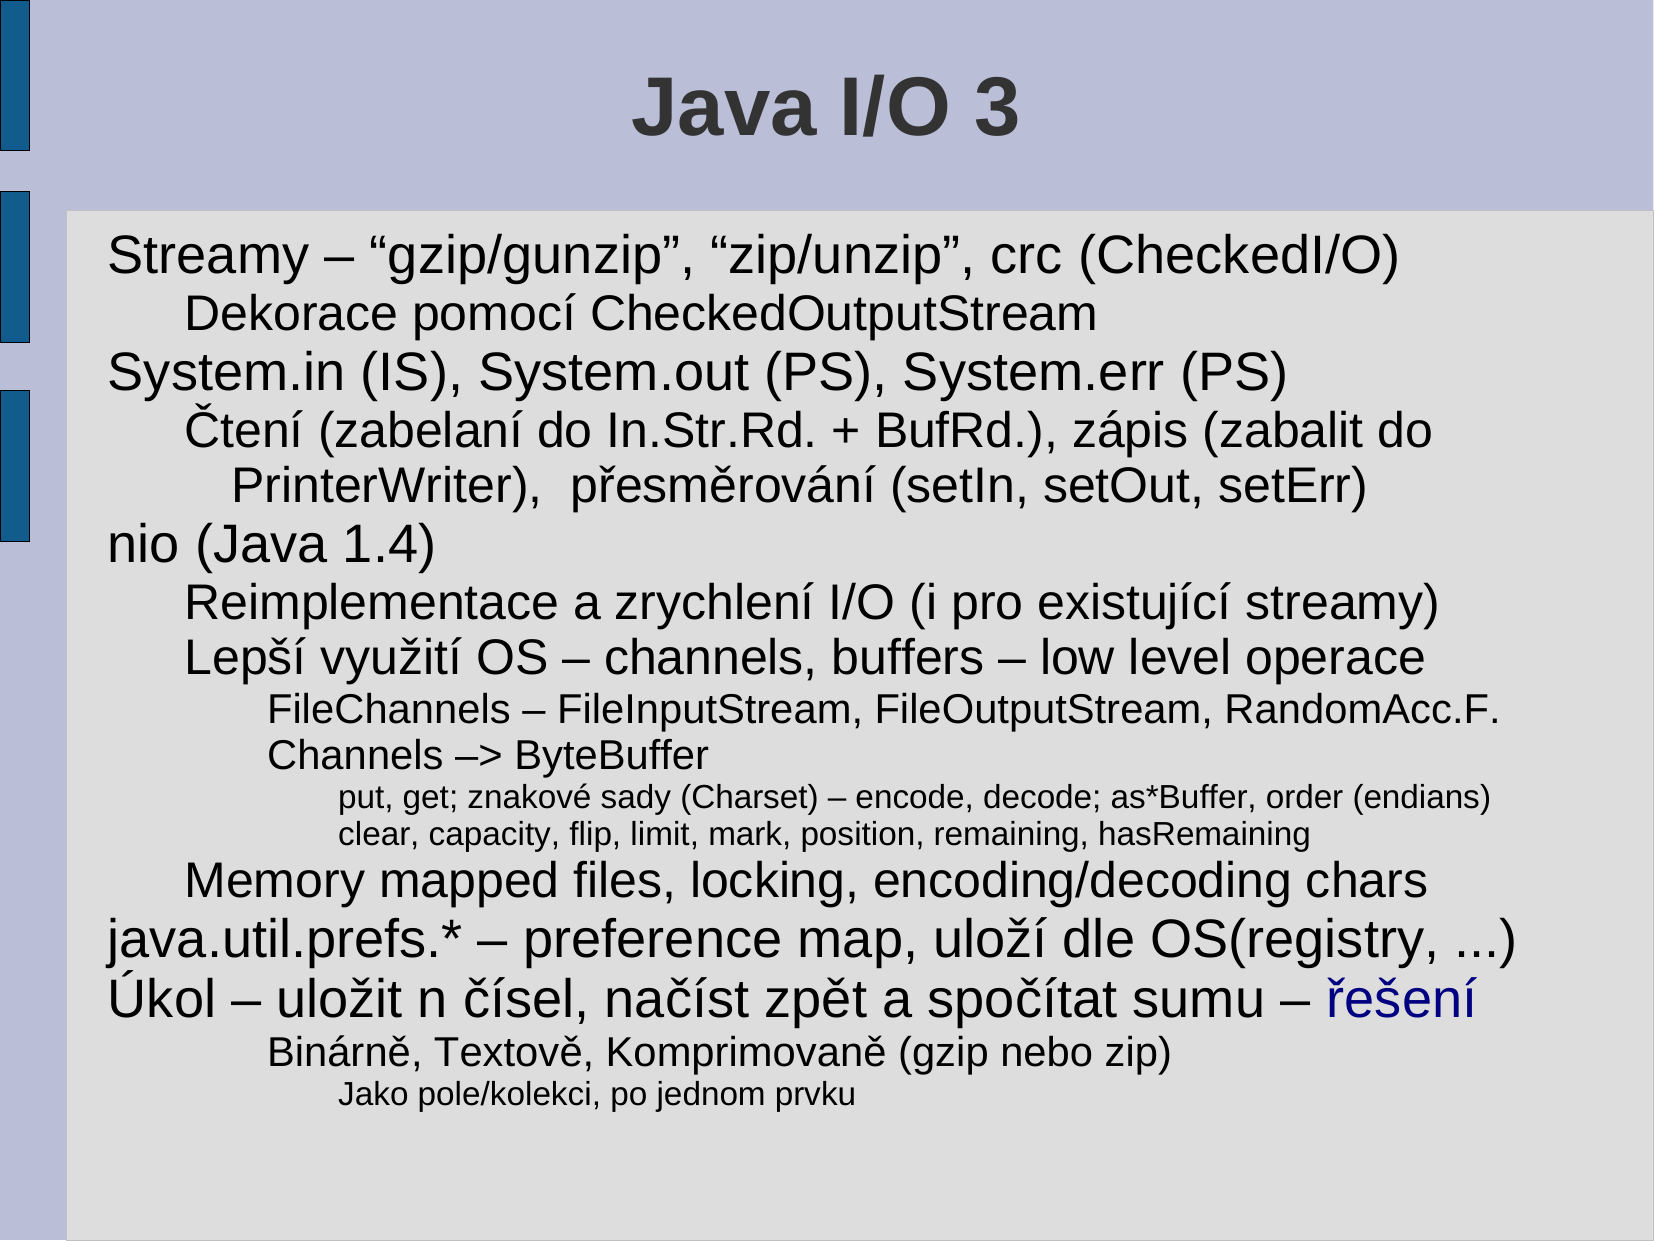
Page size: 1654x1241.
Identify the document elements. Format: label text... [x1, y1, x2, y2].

title Java I/O 3 [120, 17, 1533, 196]
list Streamy – “gzip/gunzip”, “zip/unzip”, crc (CheckedI/O) Dekorace pomocí CheckedOutputStream System.in (IS), System.out (PS), System.err (PS) Čtení (zabelaní do In.Str.Rd. + BufRd.), zápis (zabalit do PrinterWriter), přesměrování (setIn, setOut, setErr) nio (Java 1.4) Reimplementace a zrychlení I/O (i pro existující streamy) Lepší využití OS – channels, buffers – low level operace FileChannels – FileInputStream, FileOutputStream, RandomAcc.F. Channels –> ByteBuffer put, get; znakové sady (Charset) – encode, decode; as*Buffer, order (endians) clear, capacity, flip, limit, mark, position, remaining, hasRemaining Memory mapped files, locking, encoding/decoding chars java.util.prefs.* – preference map, uloží dle OS(registry, ...) Úkol – uložit n čísel, načíst zpět a spočítat sumu – řešení Binárně, Textově, Komprimovaně (gzip nebo zip) Jako pole/kolekci, po jednom prvku [90, 225, 1576, 1189]
